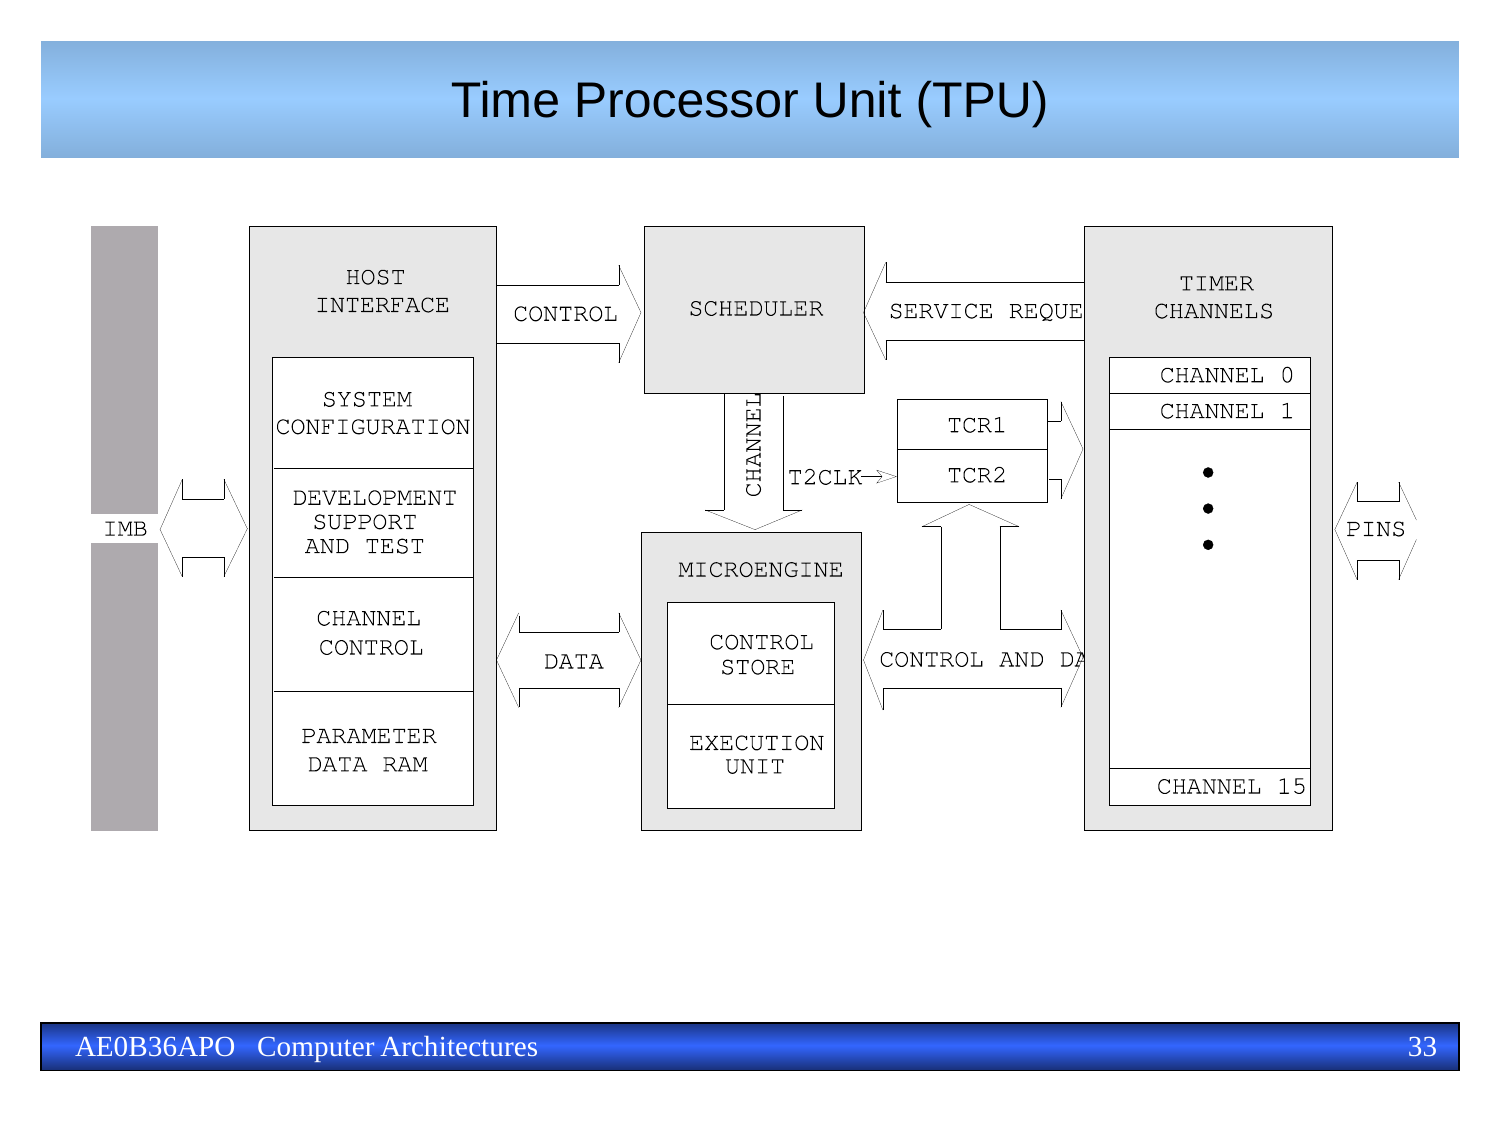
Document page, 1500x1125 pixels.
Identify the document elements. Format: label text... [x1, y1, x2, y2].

chart [75, 215, 1417, 995]
title Time Processor Unit (TPU) [41, 41, 1459, 158]
